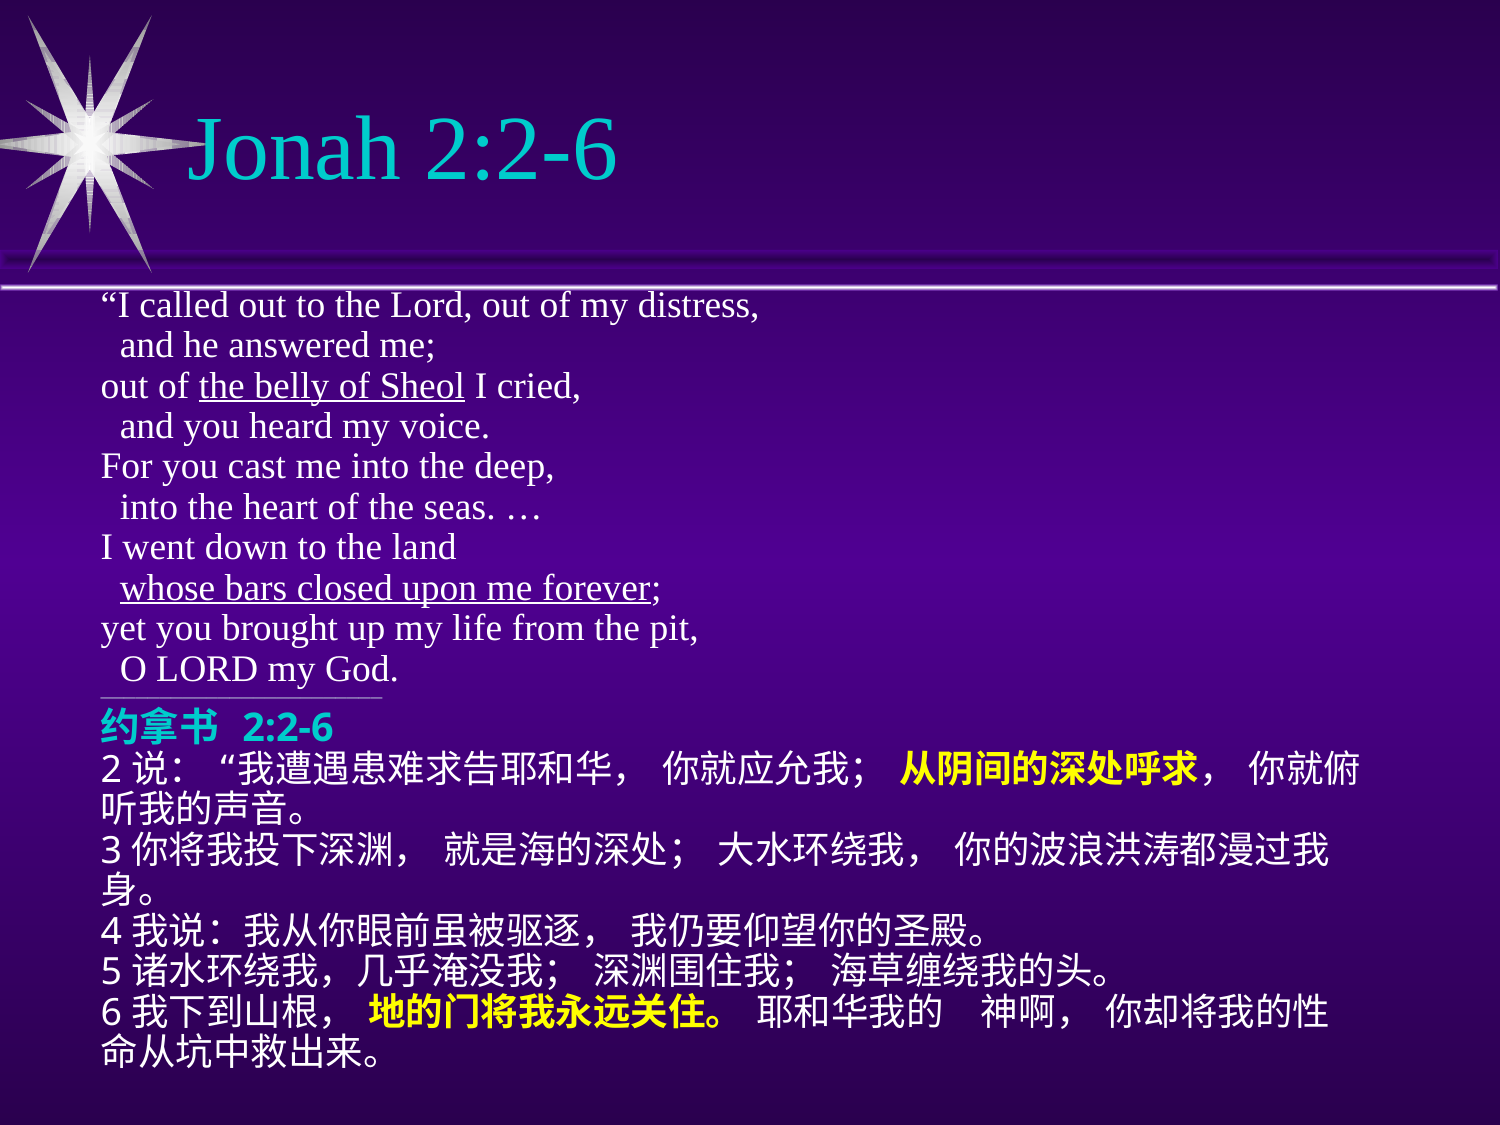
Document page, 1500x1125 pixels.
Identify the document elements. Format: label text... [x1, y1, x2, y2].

text_box “I called out to the Lord, out of my distress, and he answered me; out of the belly of Sheol I cried, and you heard my voice. For you cast me into the deep, into the heart of the seas. … I went down to the land whose bars closed upon me forever; yet you brought up my life from the pit, O LORD my God. ──────────────────────── 约拿书 2:2-6 2说： “我遭遇患难求告耶和华， 你就应允我； 从阴间的深处呼求， 你就俯听我的声音。 3你将我投下深渊， 就是海的深处； 大水环绕我， 你的波浪洪涛都漫过我身。 4我说：我从你眼前虽被驱逐， 我仍要仰望你的圣殿。 5诸水环绕我，几乎淹没我； 深渊围住我； 海草缠绕我的头。 6我下到山根， 地的门将我永远关住。 耶和华我的 神啊， 你却将我的性命从坑中救出来。 [85, 277, 1381, 1103]
title Jonah 2:2-6 [187, 56, 1463, 244]
